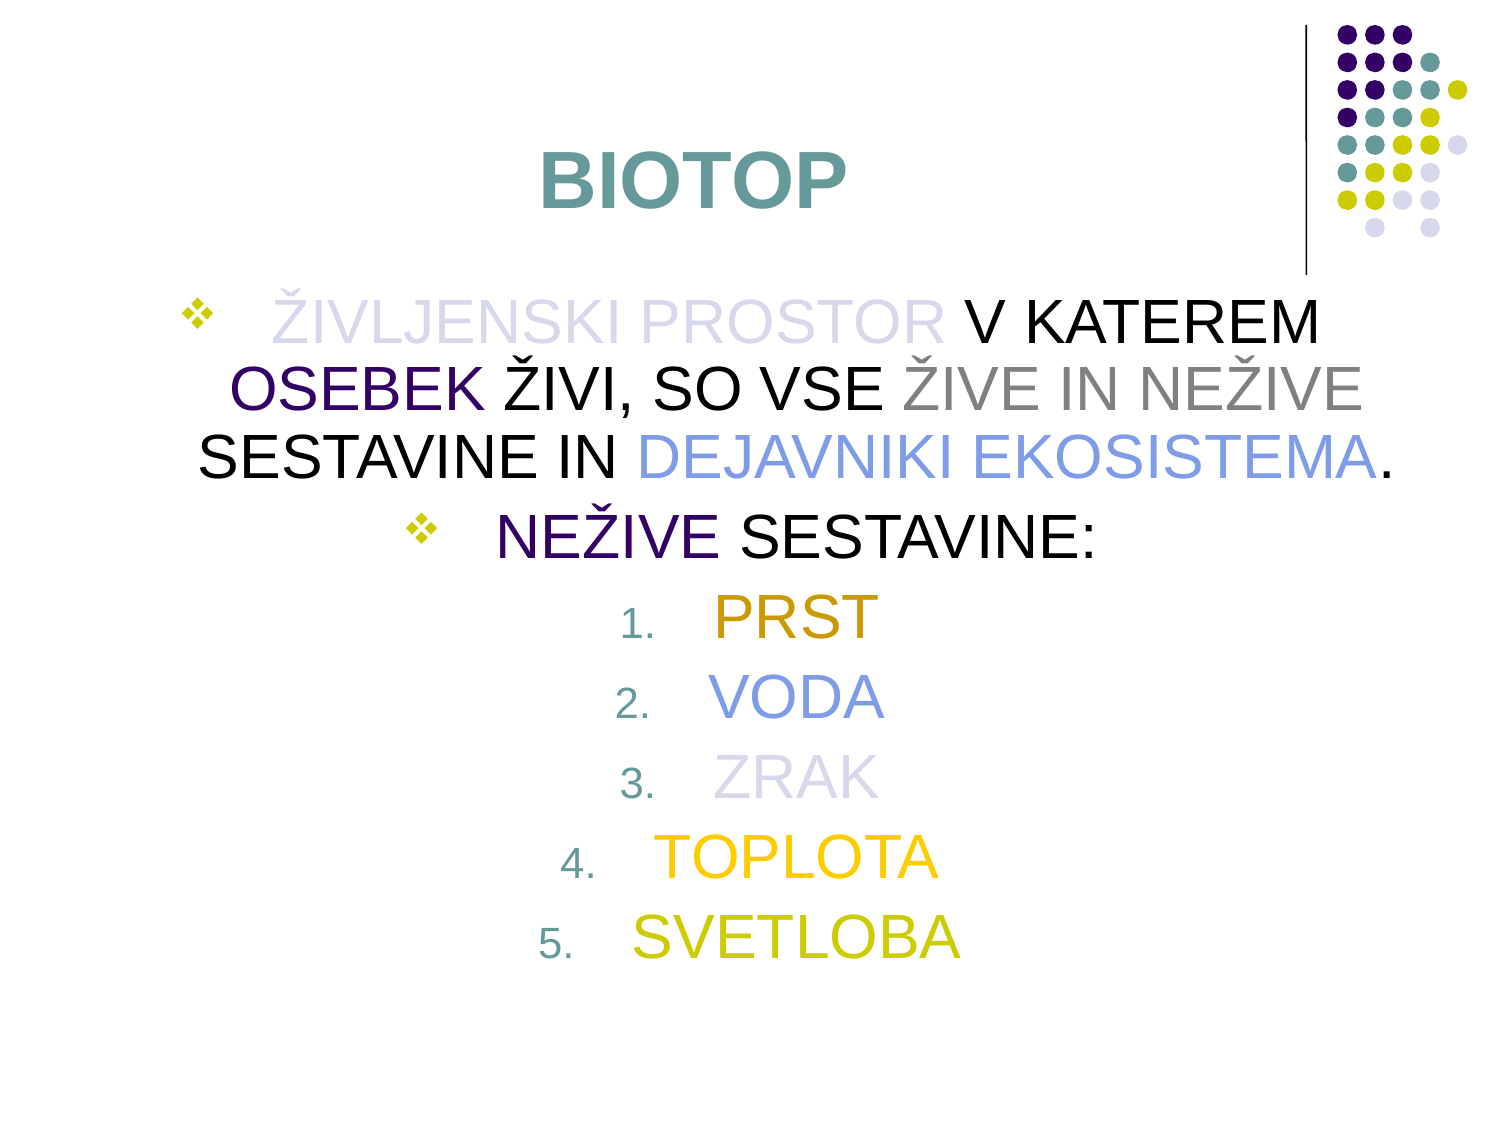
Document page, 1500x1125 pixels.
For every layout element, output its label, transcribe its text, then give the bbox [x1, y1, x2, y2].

list ŽIVLJENSKI PROSTOR V KATEREM OSEBEK ŽIVI, SO VSE ŽIVE IN NEŽIVE SESTAVINE IN DEJAVNIKI EKOSISTEMA. NEŽIVE SESTAVINE: PRST VODA ZRAK TOPLOTA SVETLOBA [75, 282, 1425, 1006]
title BIOTOP [75, 20, 1313, 233]
